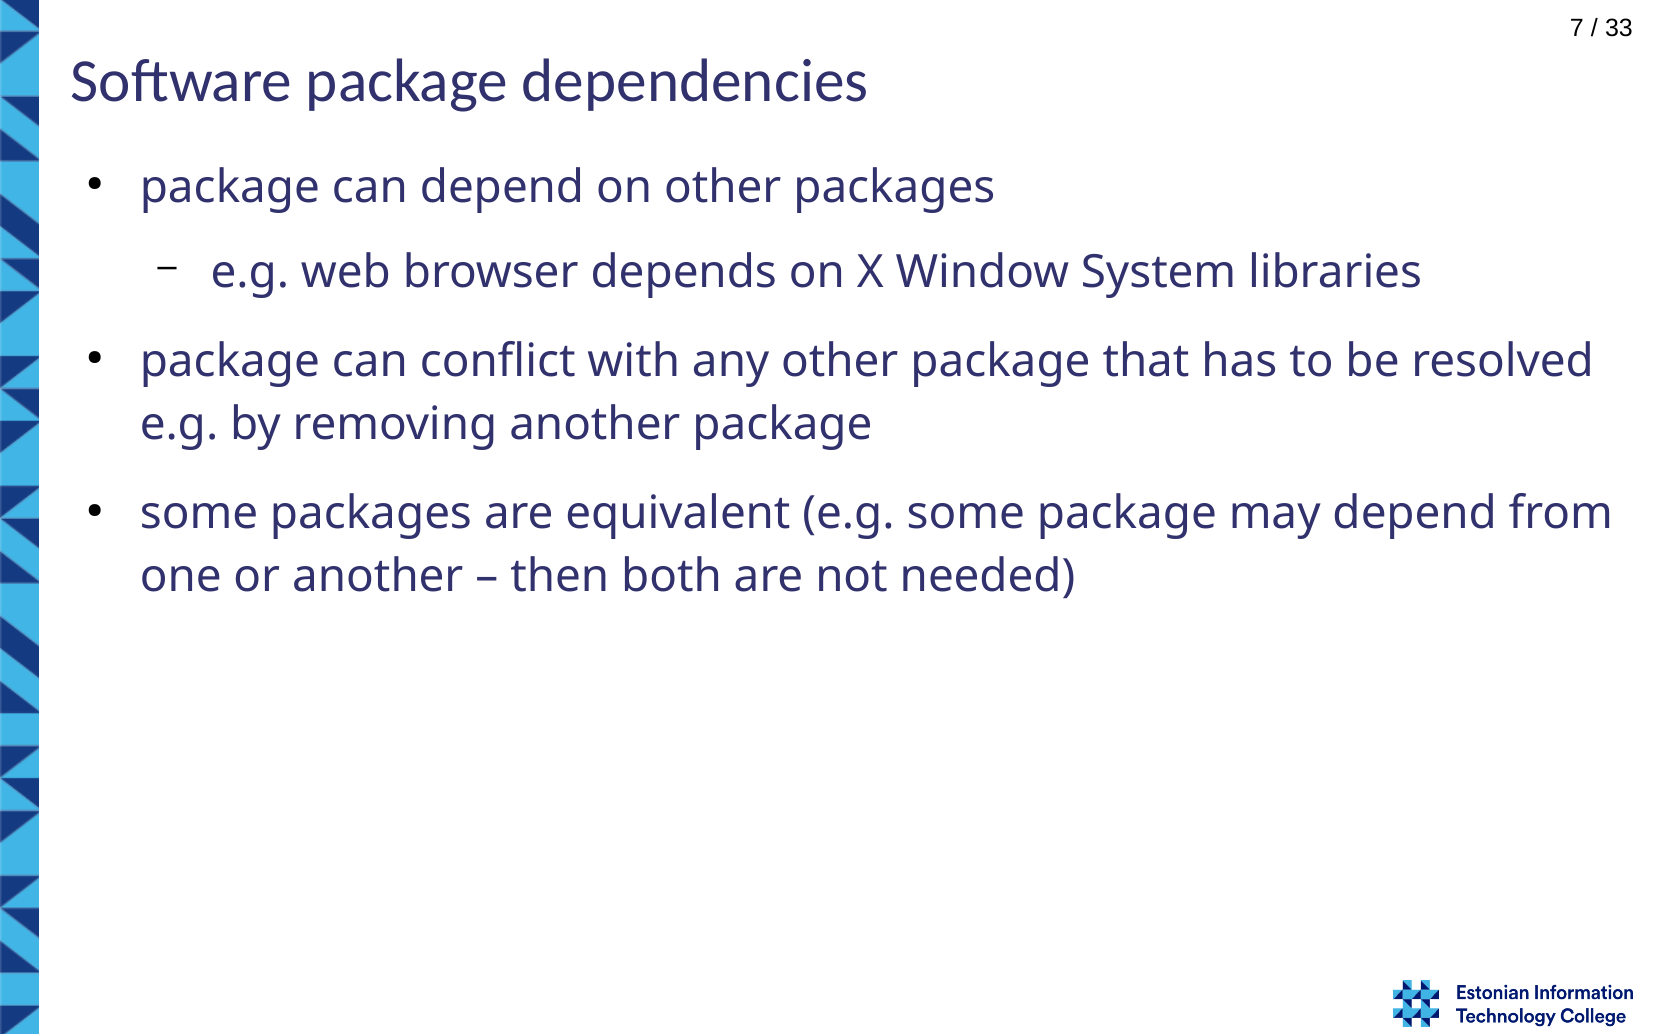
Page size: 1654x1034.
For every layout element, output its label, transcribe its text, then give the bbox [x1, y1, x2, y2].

list package can depend on other packages e.g. web browser depends on X Window System libraries package can conflict with any other package that has to be resolved e.g. by removing another package some packages are equivalent (e.g. some package may depend from one or another – then both are not needed) [68, 153, 1630, 957]
picture [1393, 980, 1633, 1027]
title Software package dependencies [70, 41, 1630, 130]
